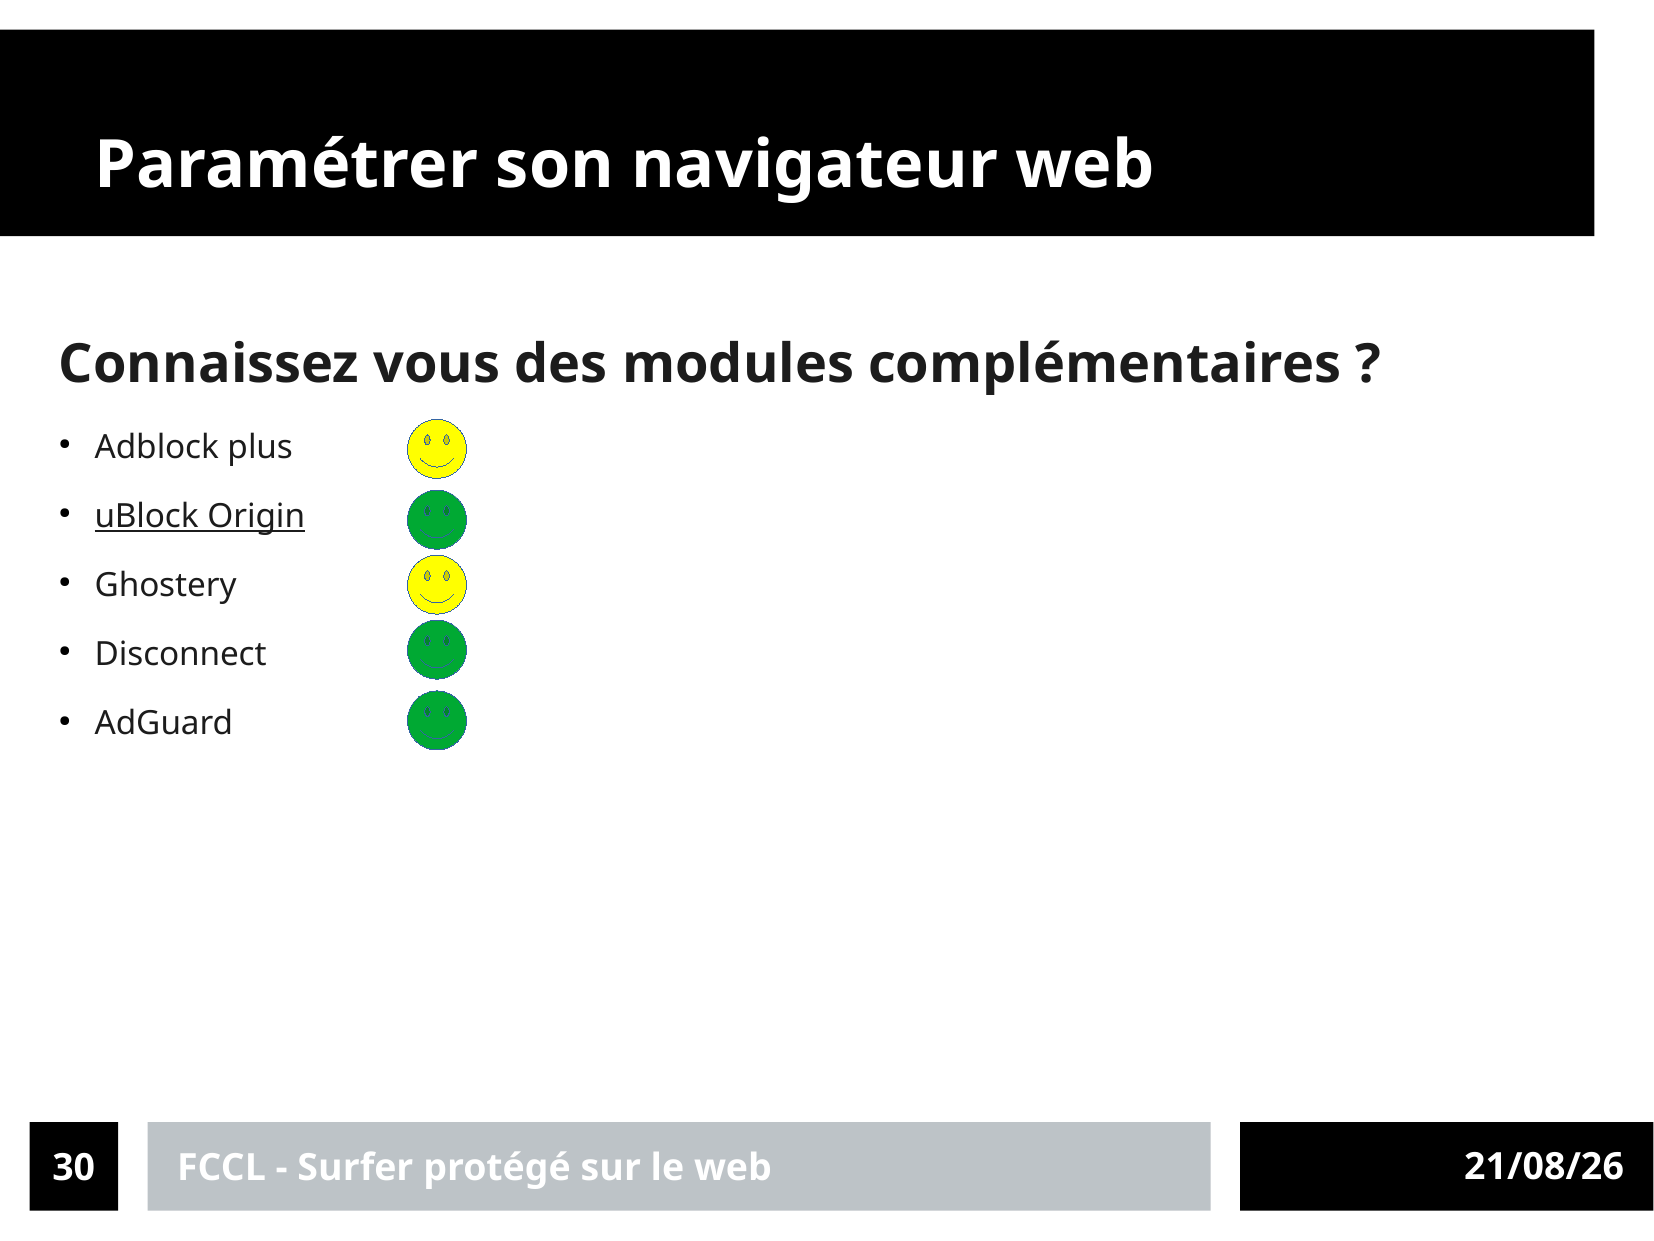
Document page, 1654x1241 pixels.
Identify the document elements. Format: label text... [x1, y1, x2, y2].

text_box [407, 555, 467, 615]
text_box [407, 690, 467, 750]
title Paramétrer son navigateur web [59, 59, 1595, 207]
text_box [407, 419, 467, 479]
list Connaissez vous des modules complémentaires ? Adblock plus uBlock Origin Ghostery Disconnect AdGuard [59, 324, 1565, 1093]
text_box [407, 490, 467, 550]
text_box [407, 620, 467, 680]
